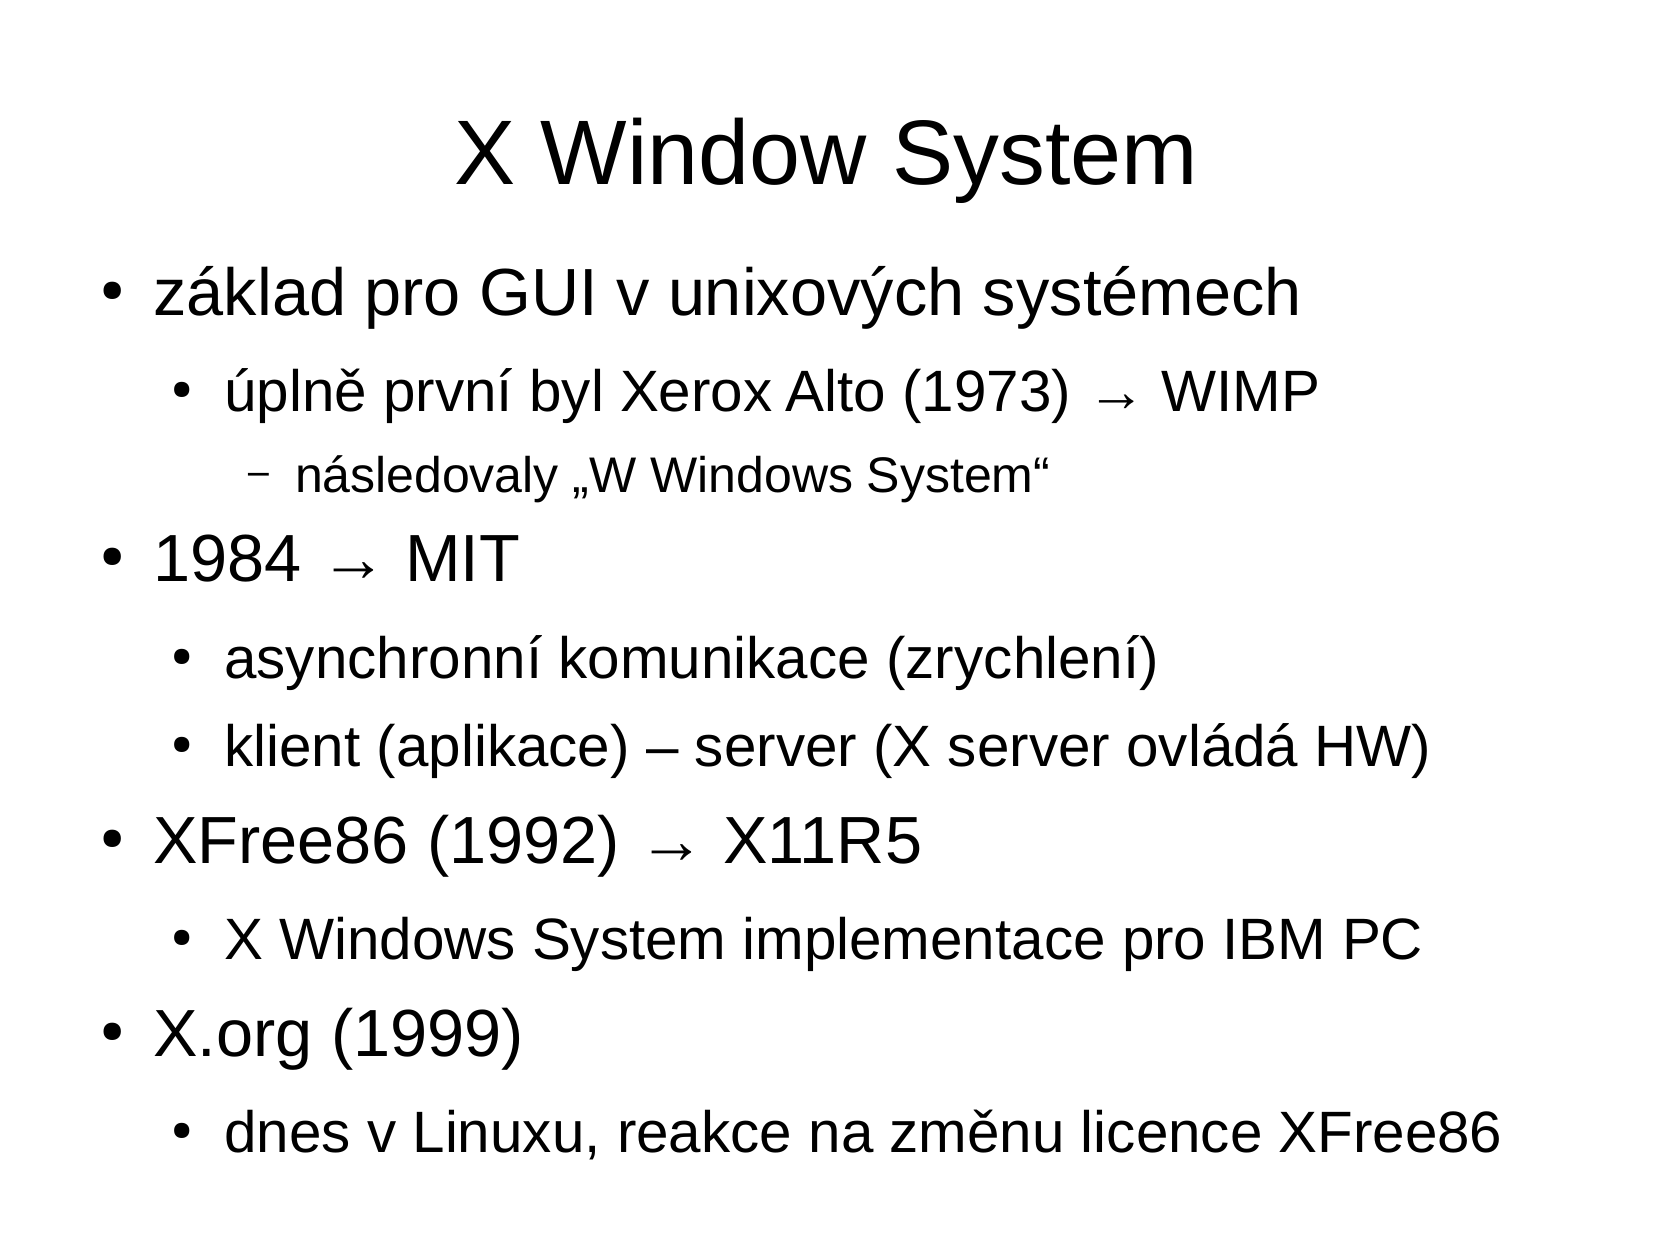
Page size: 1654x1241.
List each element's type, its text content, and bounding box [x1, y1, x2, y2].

title X Window System [82, 56, 1571, 250]
list základ pro GUI v unixových systémech úplně první byl Xerox Alto (1973) → WIMP následovaly „W Windows System“ 1984 → MIT asynchronní komunikace (zrychlení) klient (aplikace) – server (X server ovládá HW) XFree86 (1992) → X11R5 X Windows System implementace pro IBM PC X.org (1999) dnes v Linuxu, reakce na změnu licence XFree86 [82, 254, 1571, 1166]
